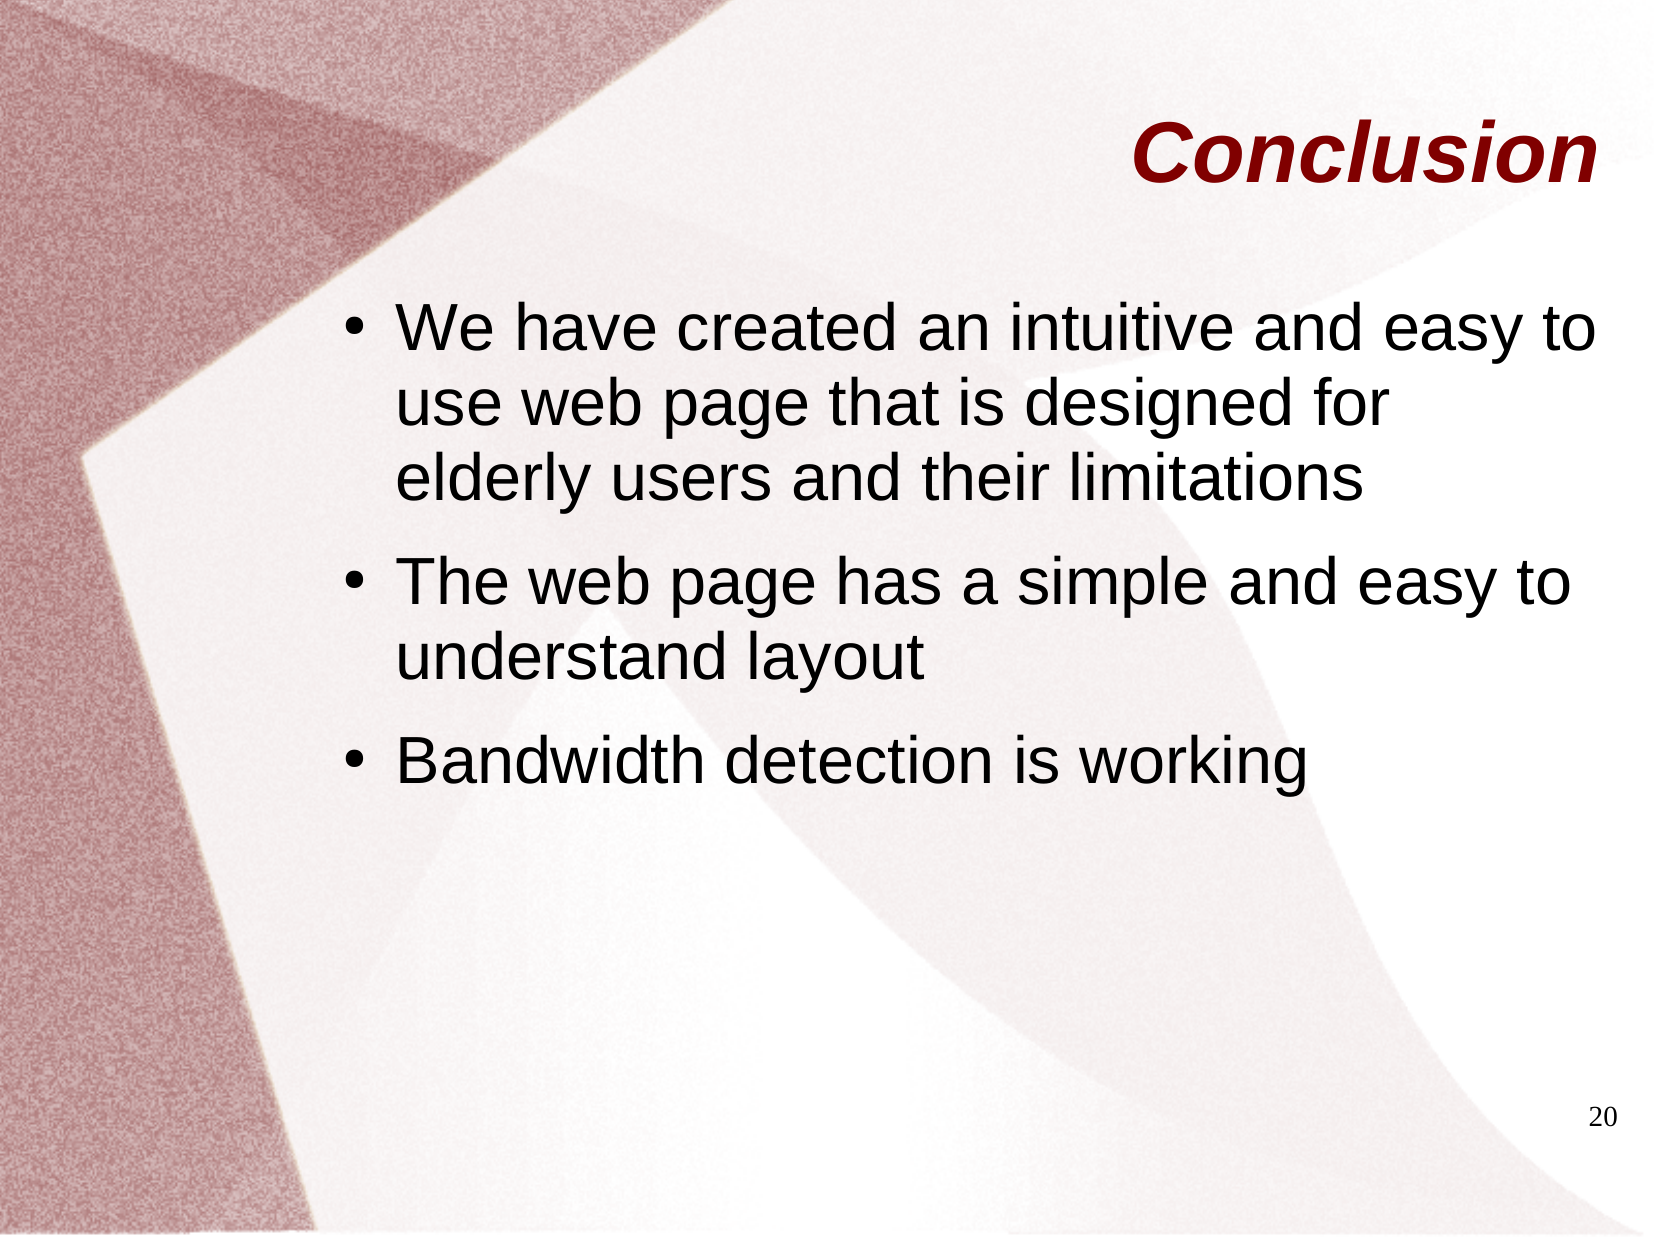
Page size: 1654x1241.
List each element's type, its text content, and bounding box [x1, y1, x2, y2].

list We have created an intuitive and easy to use web page that is designed for elderly users and their limitations The web page has a simple and easy to understand layout Bandwidth detection is working [324, 290, 1601, 916]
title Conclusion [590, 49, 1601, 257]
picture [0, 0, 1654, 1241]
